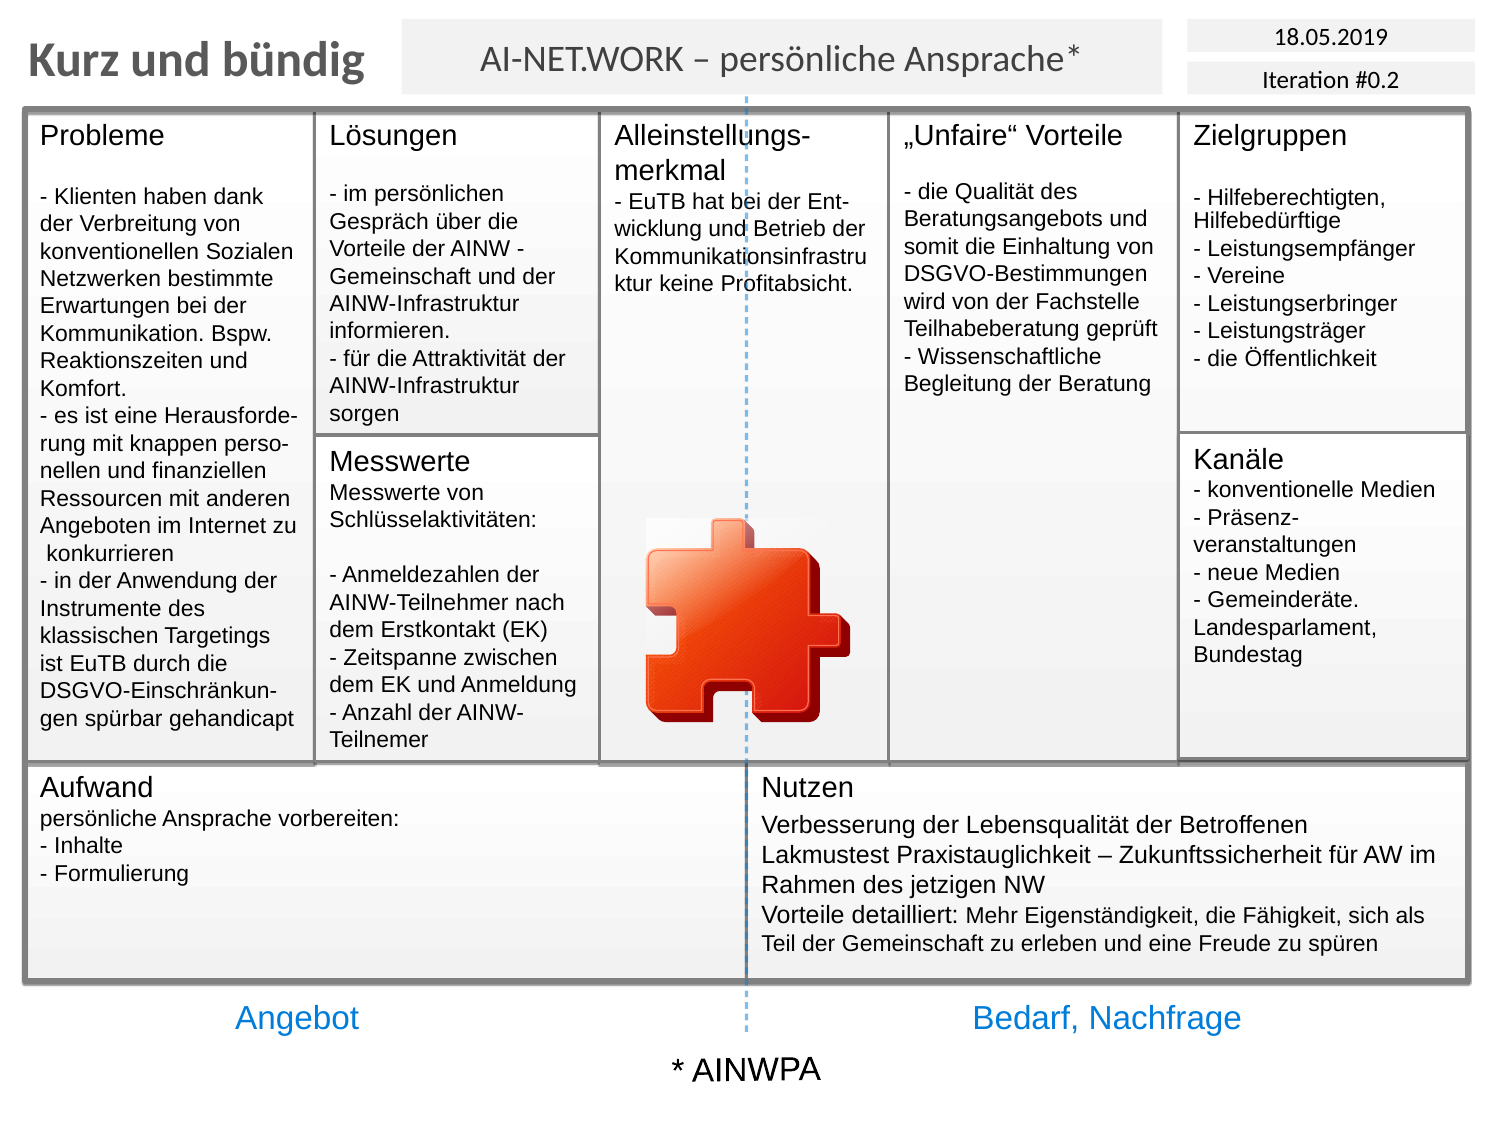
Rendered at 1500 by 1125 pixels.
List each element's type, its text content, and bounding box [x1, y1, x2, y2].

text_box Aufwand persönliche Ansprache vorbereiten: - Inhalte - Formulierung [29, 762, 746, 978]
text_box Probleme - Klienten haben dank der Verbreitung von konventionellen Sozialen Netzwerken bestimmte Erwartungen bei der Kommunikation. Bspw. Reaktionszeiten und Komfort. - es ist eine Herausforde-rung mit knappen perso-nellen und finanziellen Ressourcen mit anderen Angeboten im Internet zu konkurrieren - in der Anwendung der Instrumente des klassischen Targetings ist EuTB durch die DSGVO-Einschränkun-gen spürbar gehandicapt [29, 117, 314, 762]
text_box Bedarf, Nachfrage [957, 988, 1258, 1044]
text_box Kanäle - konventionelle Medien - Präsenz-veranstaltungen - neue Medien - Gemeinderäte. Landesparlament, Bundestag [1178, 432, 1468, 759]
text_box AI-NET.WORK – persönliche Ansprache* [401, 18, 1163, 95]
text_box Kurz und bündig [13, 18, 380, 94]
text_box Alleinstellungs-merkmal - EuTB hat bei der Ent-wicklung und Betrieb der Kommunikationsinfrastruktur keine Profitabsicht. [599, 117, 888, 762]
text_box „Unfaire“ Vorteile - die Qualität des Beratungsangebots und somit die Einhaltung von DSGVO-Bestimmungen wird von der Fachstelle Teilhabeberatung geprüft - Wissenschaftliche Begleitung der Beratung [888, 117, 1178, 762]
text_box Lösungen - im persönlichen Gespräch über die Vorteile der AINW -Gemeinschaft und der AINW-Infrastruktur informieren. - für die Attraktivität der AINW-Infrastruktur sorgen [314, 117, 599, 435]
text_box Nutzen Verbesserung der Lebensqualität der Betroffenen Lakmustest Praxistauglichkeit – Zukunftssicherheit für AW im Rahmen des jetzigen NW Vorteile detailliert: Mehr Eigenständigkeit, die Fähigkeit, sich als Teil der Gemeinschaft zu erleben und eine Freude zu spüren [746, 762, 1465, 978]
text_box * AINWPA [656, 1038, 836, 1097]
text_box Iteration #0.2 [1187, 61, 1475, 95]
text_box Angebot [220, 988, 374, 1044]
picture [627, 504, 864, 741]
text_box Messwerte Messwerte von Schlüsselaktivitäten: - Anmeldezahlen der AINW-Teilnehmer nach dem Erstkontakt (EK) - Zeitspanne zwischen dem EK und Anmeldung - Anzahl der AINW-Teilnemer [314, 435, 600, 762]
text_box Zielgruppen - Hilfeberechtigten, Hilfebedürftige - Leistungsempfänger - Vereine - Leistungserbringer - Leistungsträger - die Öffentlichkeit [1178, 117, 1465, 432]
text_box 18.05.2019 [1187, 18, 1475, 52]
